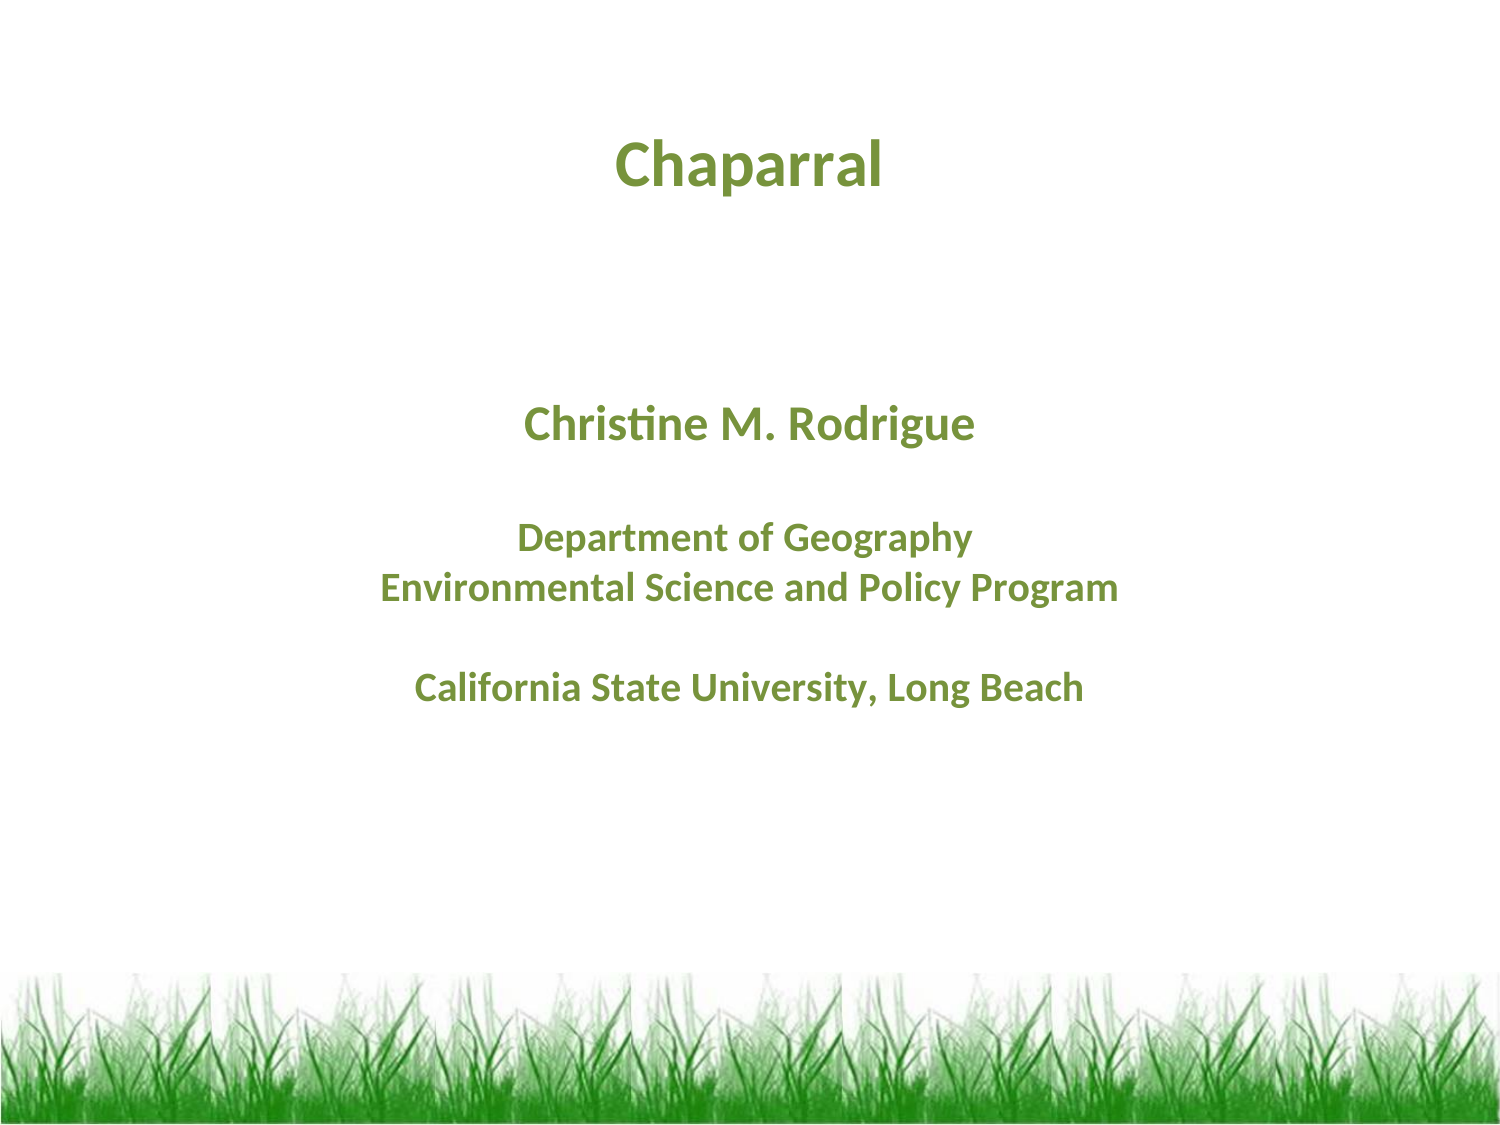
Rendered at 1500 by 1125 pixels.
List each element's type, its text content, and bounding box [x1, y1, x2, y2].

text_box Chaparral Christine M. Rodrigue Department of Geography Environmental Science and Policy Program California State University, Long Beach [150, 112, 1351, 718]
picture [0, 972, 1500, 1125]
